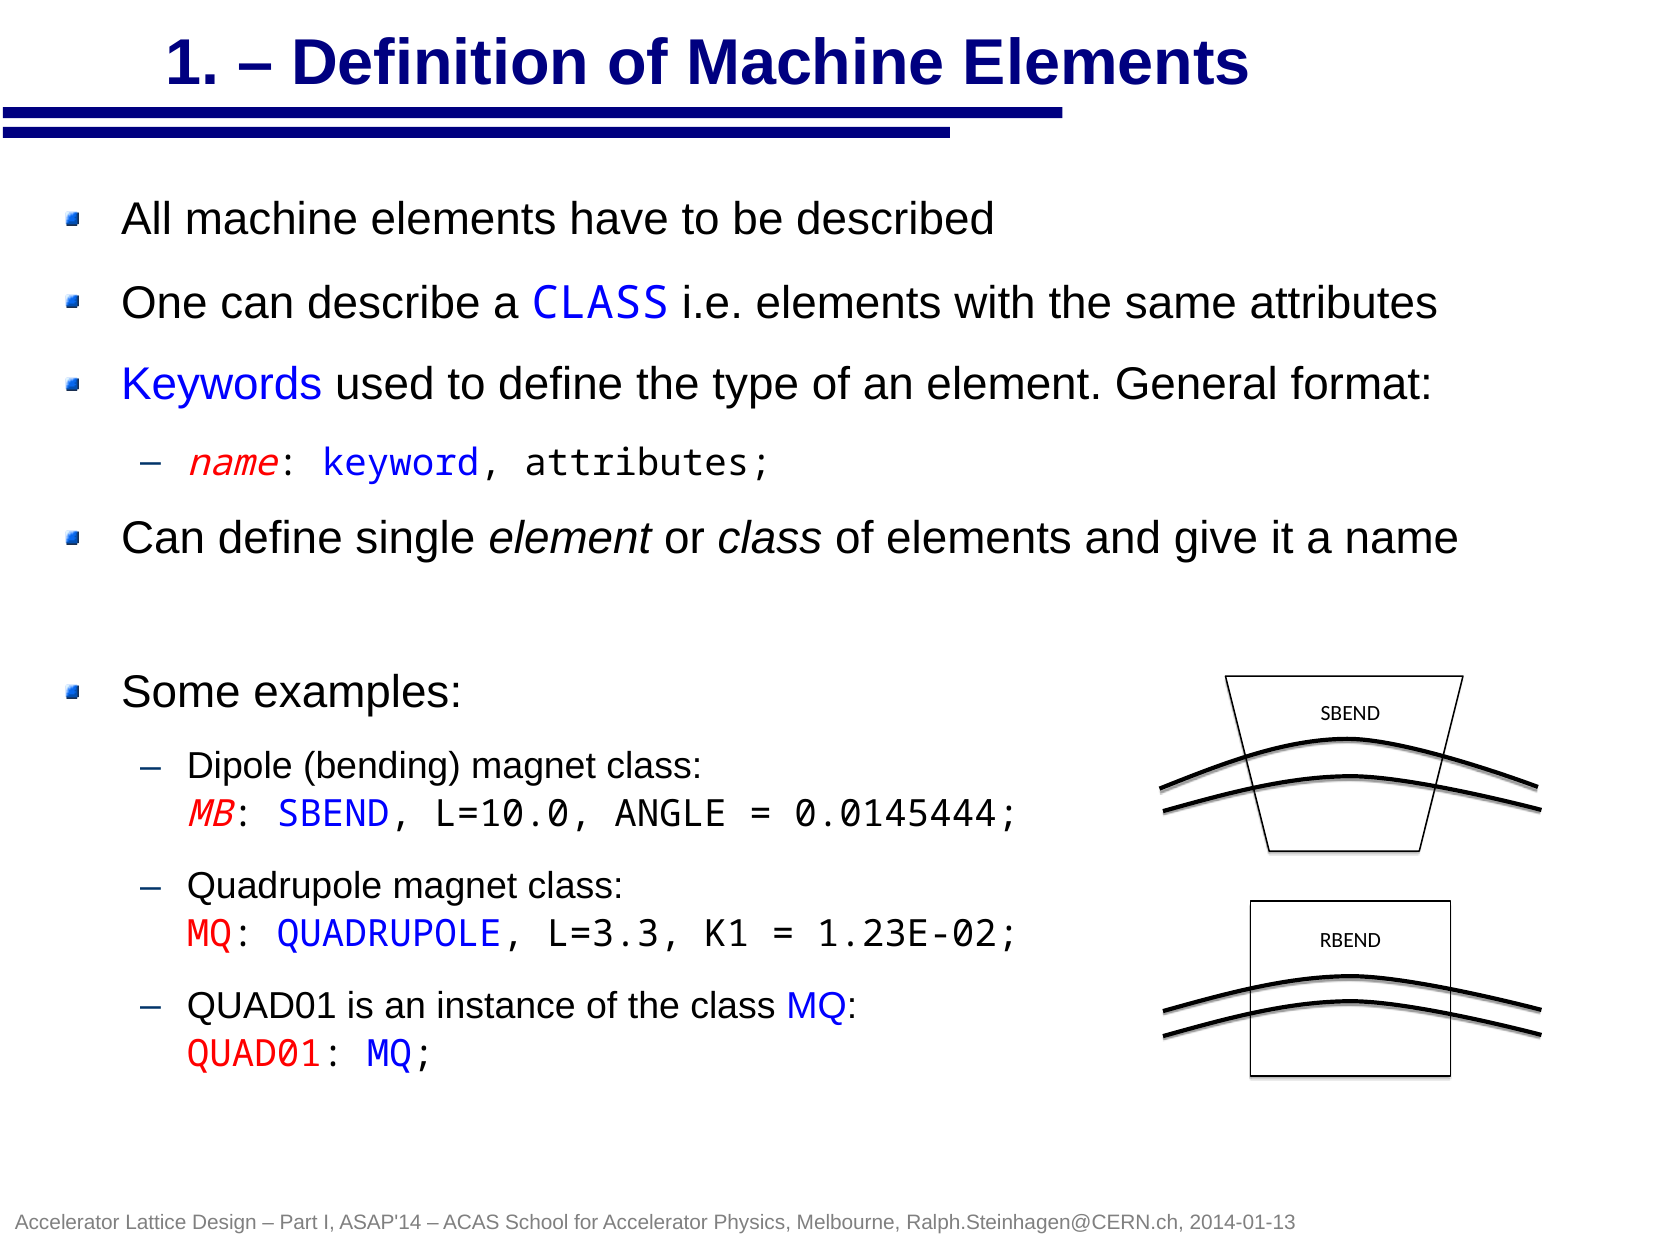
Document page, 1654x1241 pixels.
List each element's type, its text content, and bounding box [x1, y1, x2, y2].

list All machine elements have to be described One can describe a CLASS i.e. elements with the same attributes Keywords used to define the type of an element. General format: name: keyword, attributes; Can define single element or class of elements and give it a name Some examples: Dipole (bending) magnet class: MB: SBEND, L=10.0, ANGLE = 0.0145444; Quadrupole magnet class: MQ: QUADRUPOLE, L=3.3, K1 = 1.23E-02; QUAD01 is an instance of the class MQ: QUAD01: MQ; [65, 192, 1628, 1205]
text_box [1246, 741, 1443, 785]
title 1. – Definition of Machine Elements [165, 0, 1323, 124]
text_box SBEND [1262, 676, 1438, 736]
text_box [1225, 676, 1337, 754]
text_box [1250, 1004, 1451, 1076]
text_box [1254, 779, 1435, 852]
text_box [1250, 979, 1451, 1011]
text_box RBEND [1262, 902, 1438, 963]
text_box [1356, 676, 1463, 753]
text_box [1250, 901, 1451, 986]
